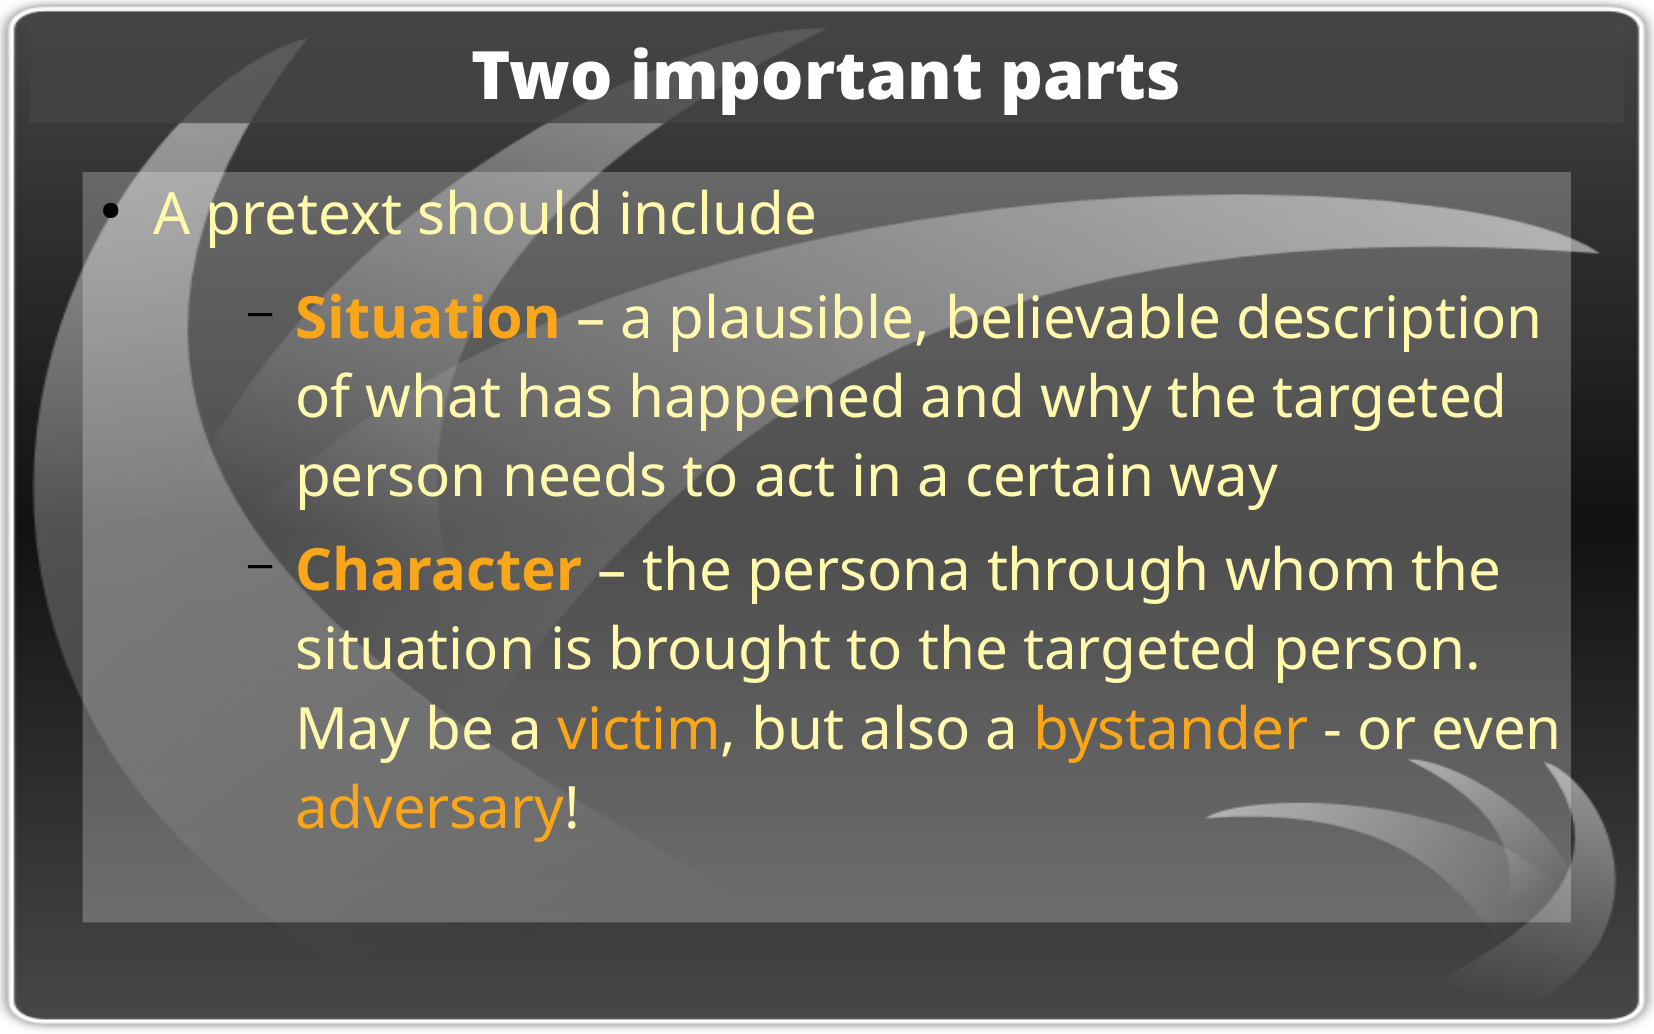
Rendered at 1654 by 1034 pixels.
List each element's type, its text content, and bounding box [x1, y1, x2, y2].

picture [0, 0, 1654, 1034]
title Two important parts [29, 24, 1625, 124]
list A pretext should include Situation – a plausible, believable description of what has happened and why the targeted person needs to act in a certain way Character – the persona through whom the situation is brought to the targeted person. May be a victim, but also a bystander - or even adversary! [82, 172, 1571, 923]
